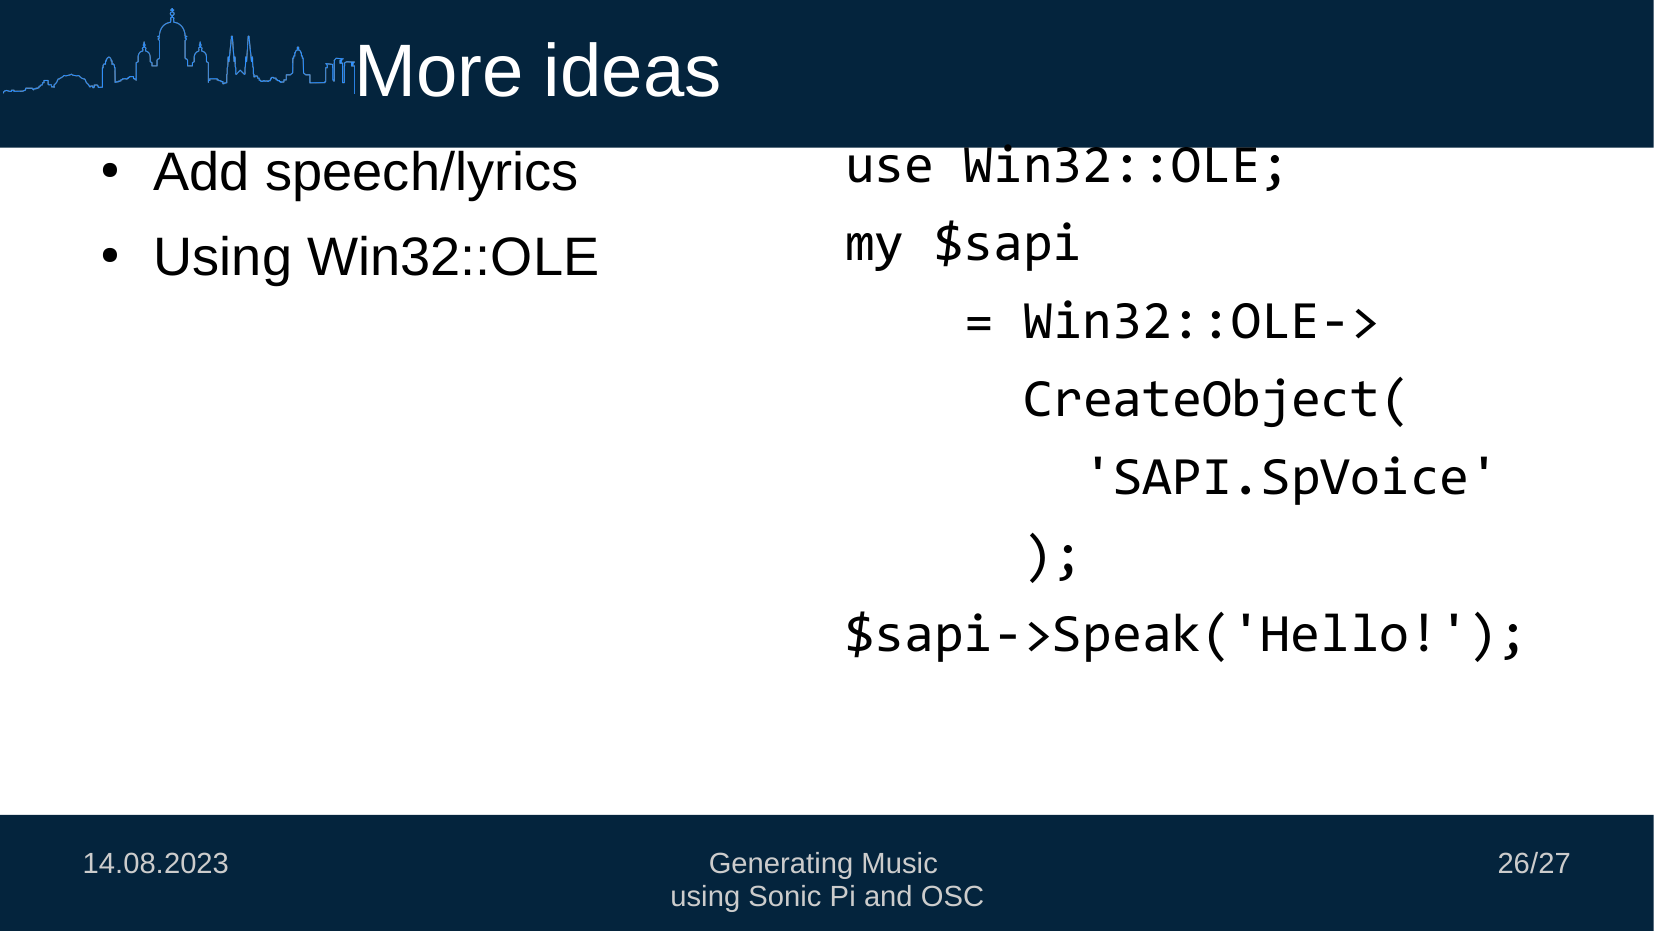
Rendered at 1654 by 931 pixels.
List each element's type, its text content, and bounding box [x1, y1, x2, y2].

list Add speech/lyrics Using Win32::OLE [82, 141, 809, 815]
picture [3, 8, 354, 94]
title More ideas [354, 5, 1654, 136]
list use Win32::OLE; my $sapi = Win32::OLE-> CreateObject( 'SAPI.SpVoice' ); $sapi->Speak('Hello!'); [845, 141, 1572, 815]
